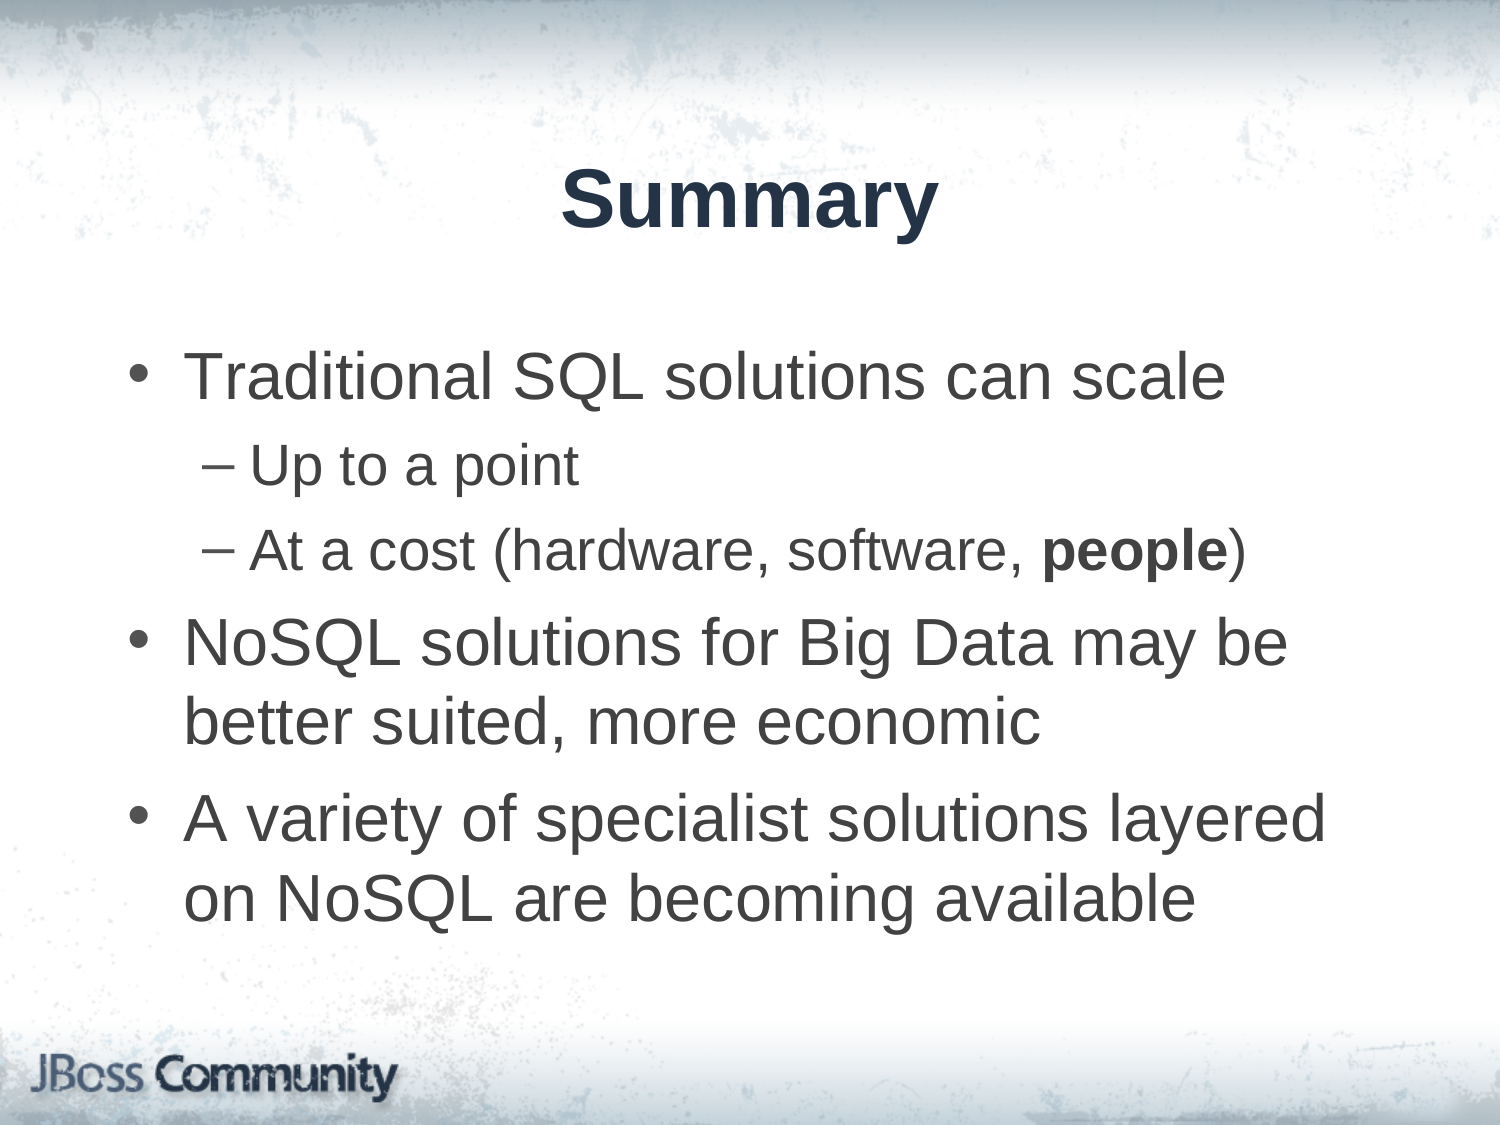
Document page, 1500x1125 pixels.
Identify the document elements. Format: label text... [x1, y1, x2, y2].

title Summary [112, 76, 1388, 312]
picture [0, 0, 1500, 1125]
list Traditional SQL solutions can scale Up to a point At a cost (hardware, software, people) NoSQL solutions for Big Data may be better suited, more economic A variety of specialist solutions layered on NoSQL are becoming available [112, 324, 1388, 1083]
